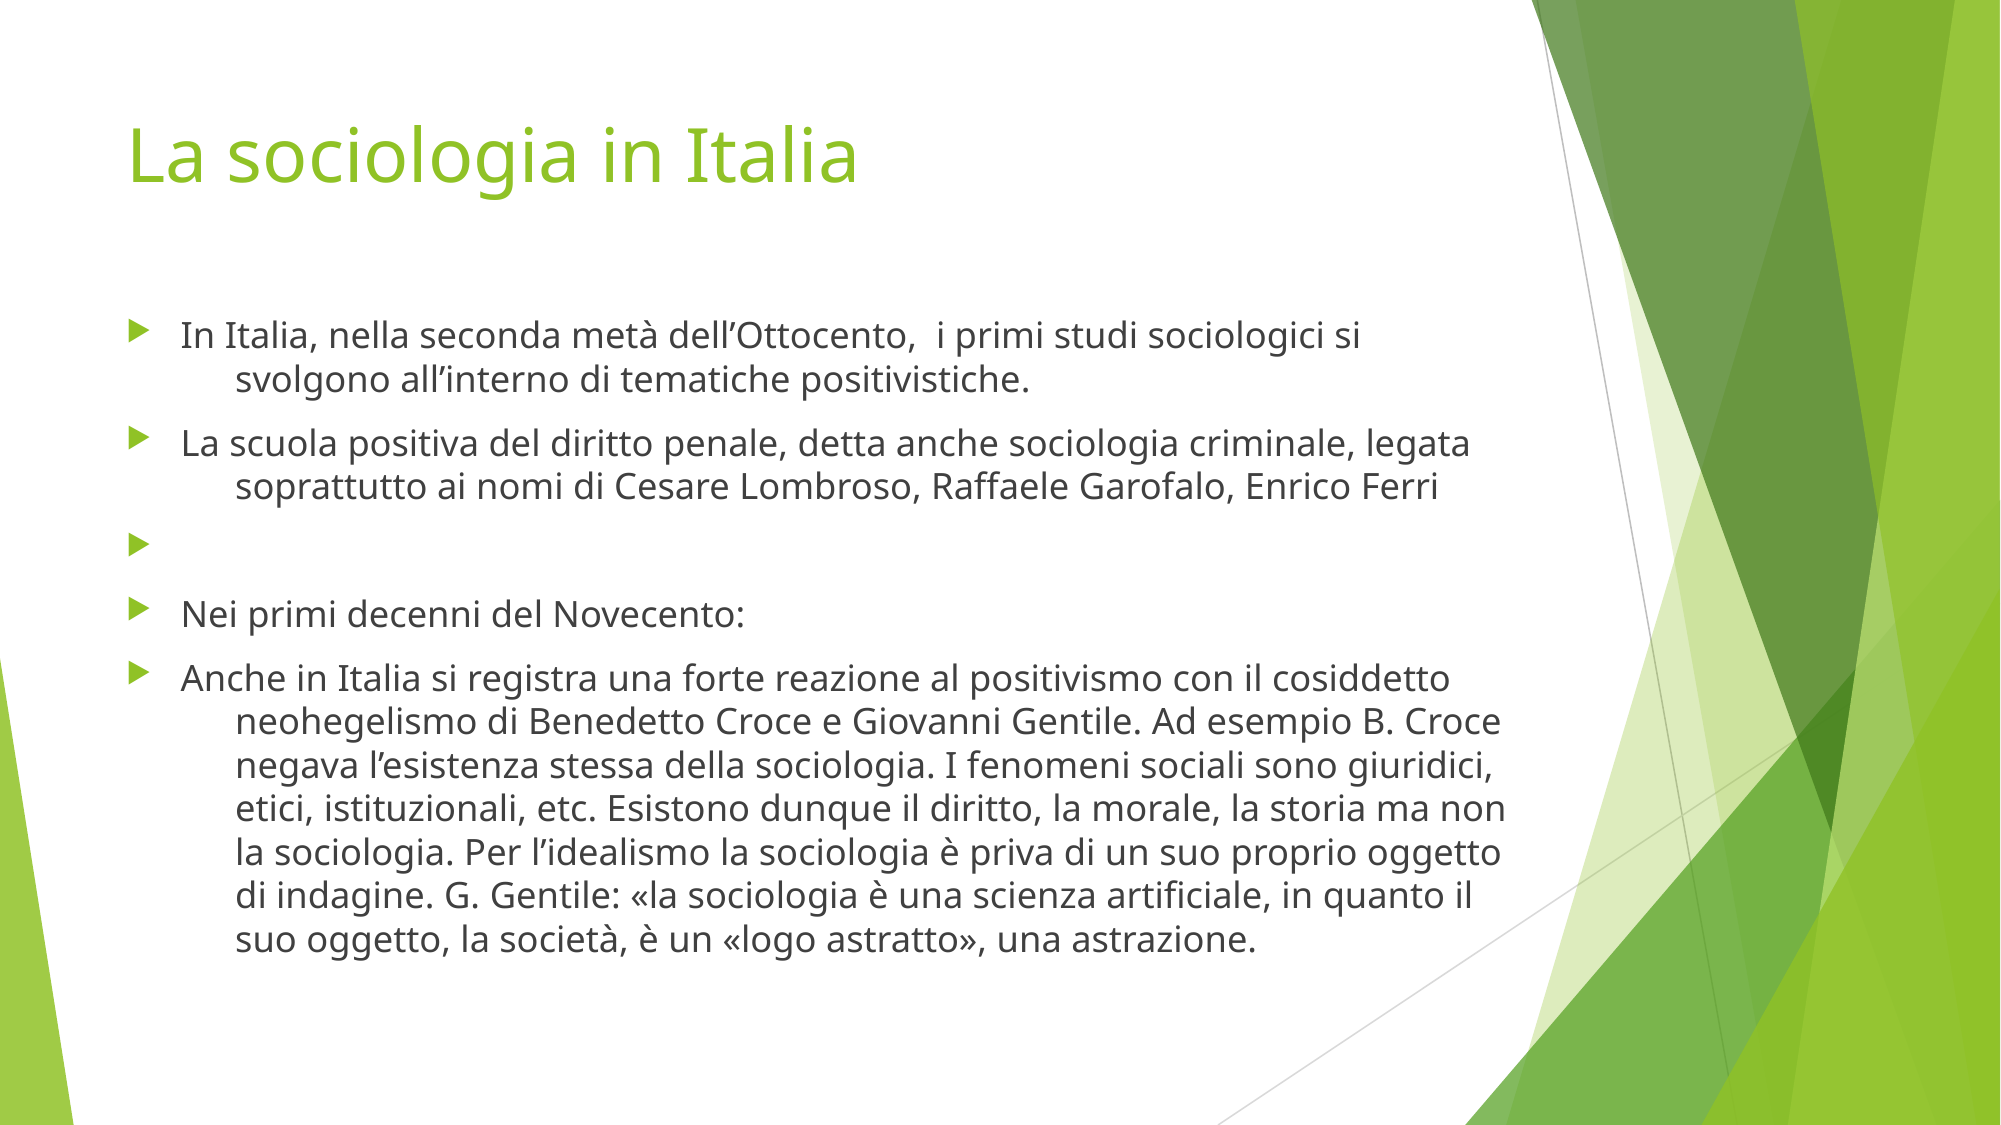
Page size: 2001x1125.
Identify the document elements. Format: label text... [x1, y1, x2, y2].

list In Italia, nella seconda metà dell’Ottocento, i primi studi sociologici si svolgono all’interno di tematiche positivistiche. La scuola positiva del diritto penale, detta anche sociologia criminale, legata soprattutto ai nomi di Cesare Lombroso, Raffaele Garofalo, Enrico Ferri Nei primi decenni del Novecento: Anche in Italia si registra una forte reazione al positivismo con il cosiddetto neohegelismo di Benedetto Croce e Giovanni Gentile. Ad esempio B. Croce negava l’esistenza stessa della sociologia. I fenomeni sociali sono giuridici, etici, istituzionali, etc. Esistono dunque il diritto, la morale, la storia ma non la sociologia. Per l’idealismo la sociologia è priva di un suo proprio oggetto di indagine. G. Gentile: «la sociologia è una scienza artificiale, in quanto il suo oggetto, la società, è un «logo astratto», una astrazione. [111, 304, 1524, 1046]
title La sociologia in Italia [111, 99, 1522, 261]
